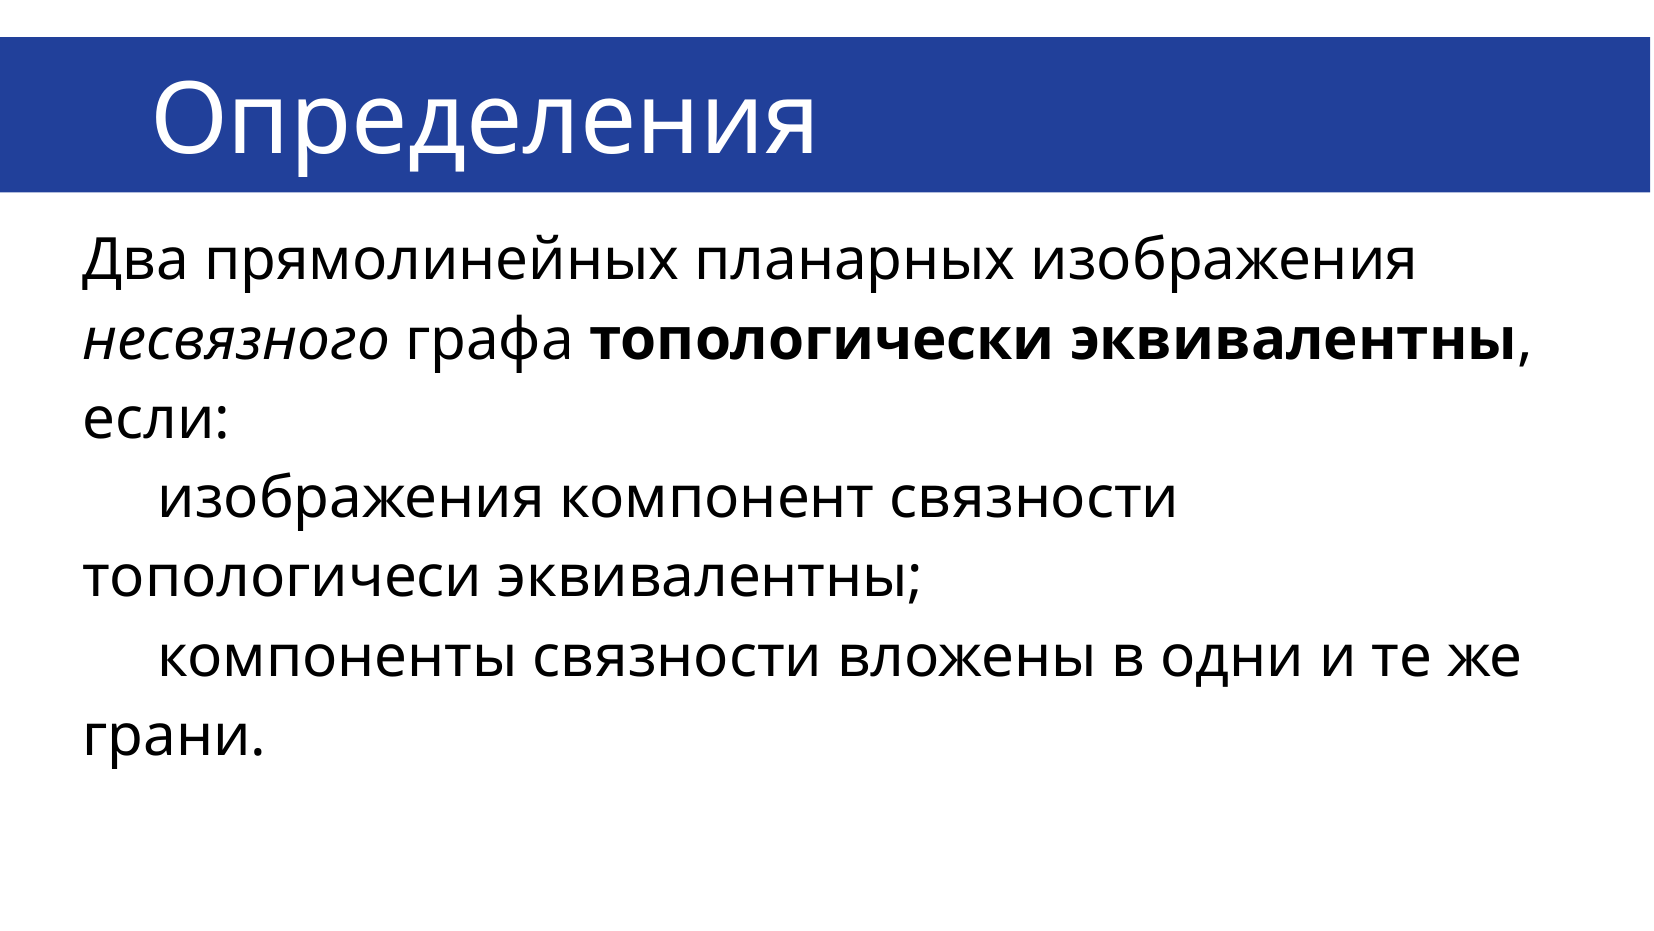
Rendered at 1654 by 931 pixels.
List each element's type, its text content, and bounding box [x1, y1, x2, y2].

title Определения [0, 37, 1651, 193]
subtitle Два прямолинейных планарных изображения несвязного графа топологически эквивалентны, если: изображения компонент связности топологичеси эквивалентны; компоненты связности вложены в одни и те же грани. [82, 217, 1576, 773]
